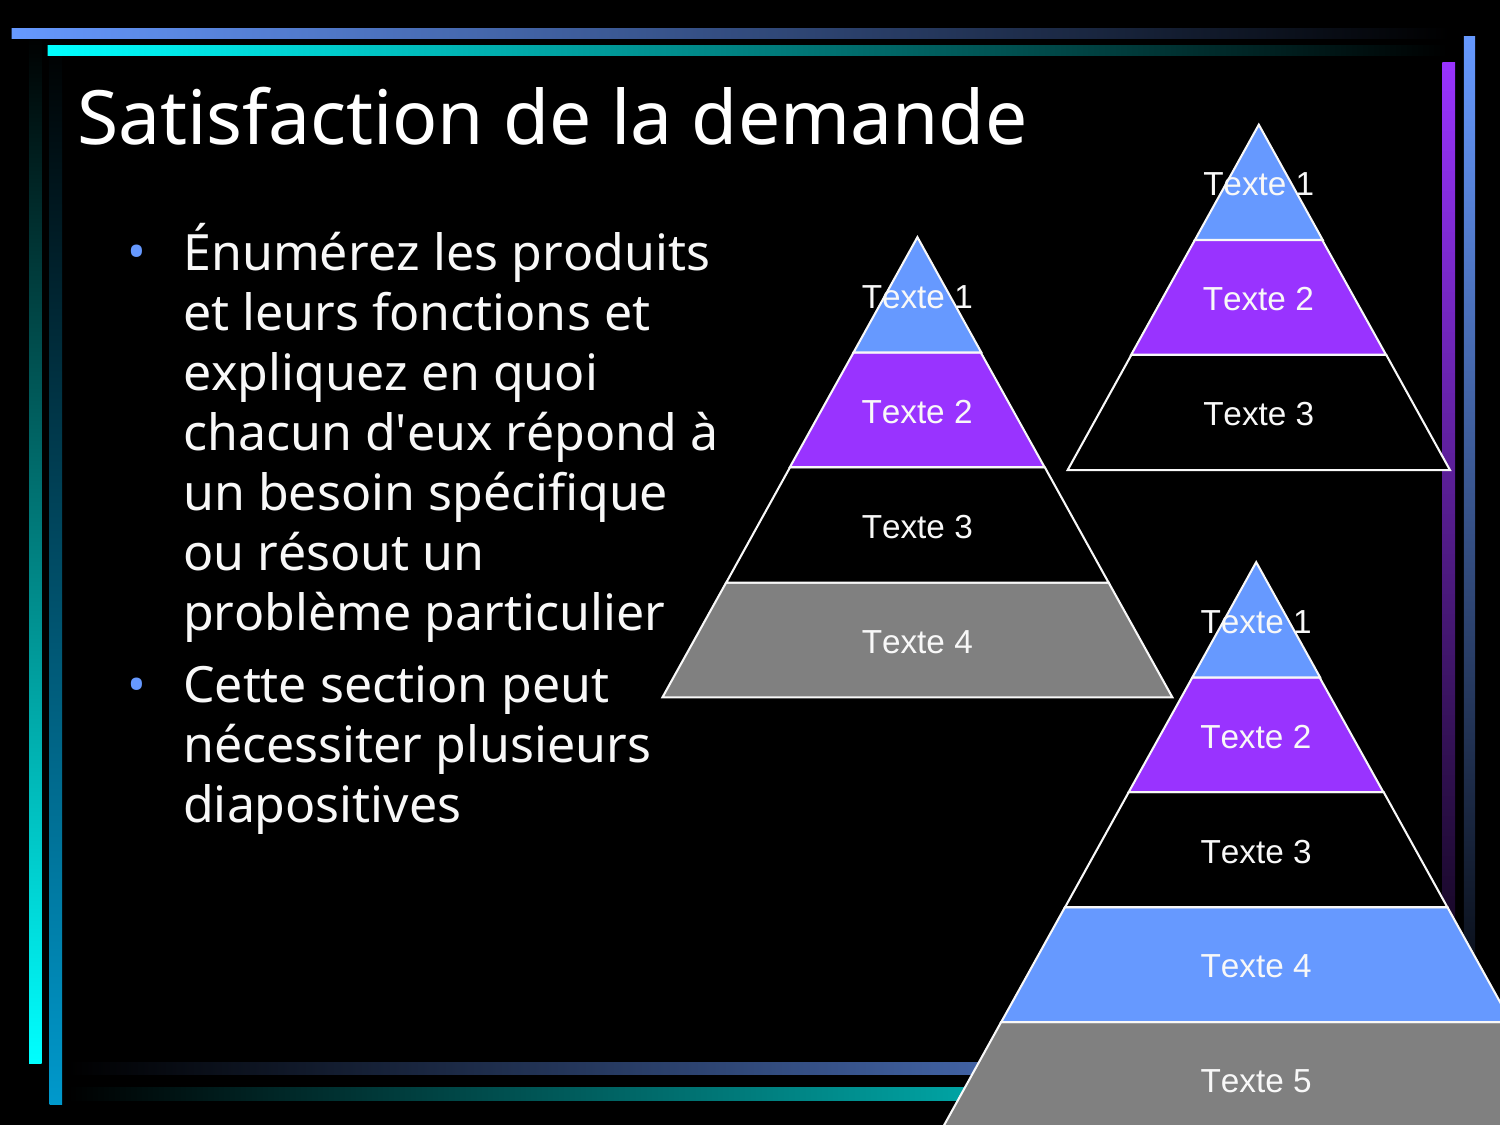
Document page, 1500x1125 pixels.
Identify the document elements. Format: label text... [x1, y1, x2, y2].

text_box Texte 2 [1131, 240, 1386, 355]
title Satisfaction de la demande [62, 62, 1375, 200]
text_box Texte 2 [1128, 678, 1384, 793]
text_box Texte 3 [1067, 354, 1450, 471]
text_box Texte 1 [853, 237, 982, 353]
text_box Texte 3 [1065, 792, 1448, 908]
text_box Texte 3 [726, 467, 1109, 583]
text_box Texte 4 [1001, 907, 1500, 1023]
text_box Texte 1 [1194, 124, 1323, 240]
text_box Texte 5 [944, 1022, 1500, 1125]
list Énumérez les produits et leurs fonctions et expliquez en quoi chacun d'eux répond à un besoin spécifique ou résout un problème particulier Cette section peut nécessiter plusieurs diapositives [112, 212, 738, 976]
text_box Texte 1 [1192, 562, 1321, 678]
text_box Texte 2 [789, 353, 1045, 468]
text_box Texte 4 [662, 582, 1173, 698]
